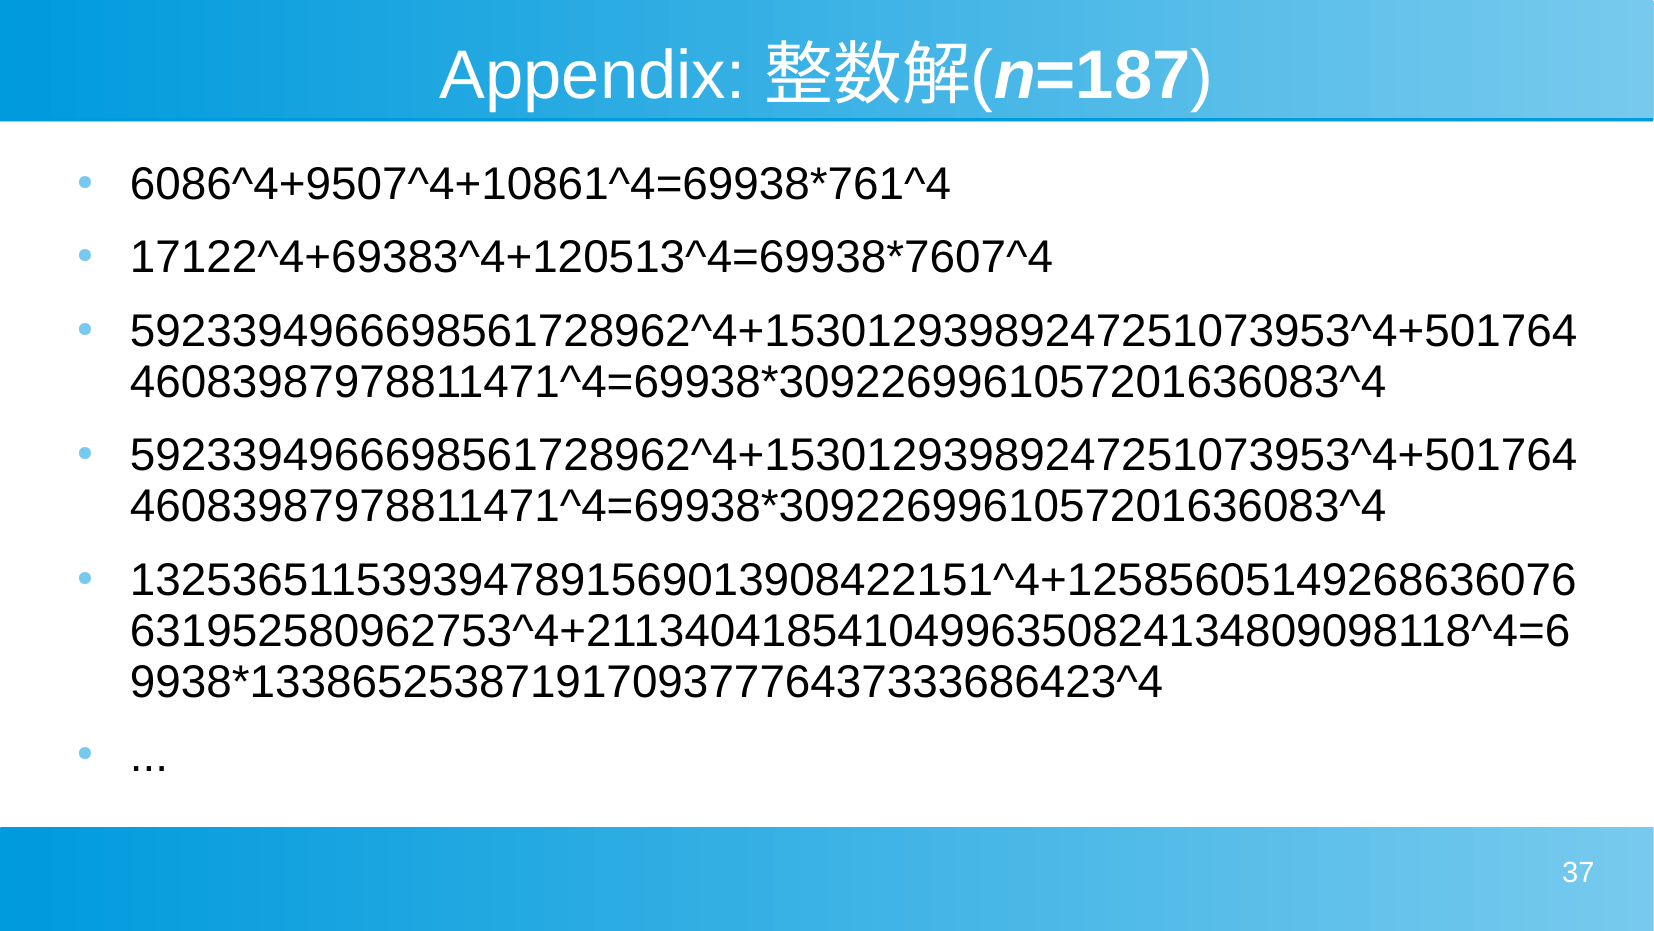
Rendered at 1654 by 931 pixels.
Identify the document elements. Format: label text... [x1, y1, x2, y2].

title Appendix: 整数解(n=187) [59, 29, 1595, 108]
list 6086^4+9507^4+10861^4=69938*761^4 17122^4+69383^4+120513^4=69938*7607^4 5923394966698561728962^4+15301293989247251073953^4+50176446083987978811471^4=69938*3092269961057201636083^4 5923394966698561728962^4+15301293989247251073953^4+50176446083987978811471^4=69938*3092269961057201636083^4 1325365115393947891569013908422151^4+12585605149268636076631952580962753^4+21134041854104996350824134809098118^4=69938*1338652538719170937776437333686423^4 ... [59, 121, 1595, 798]
